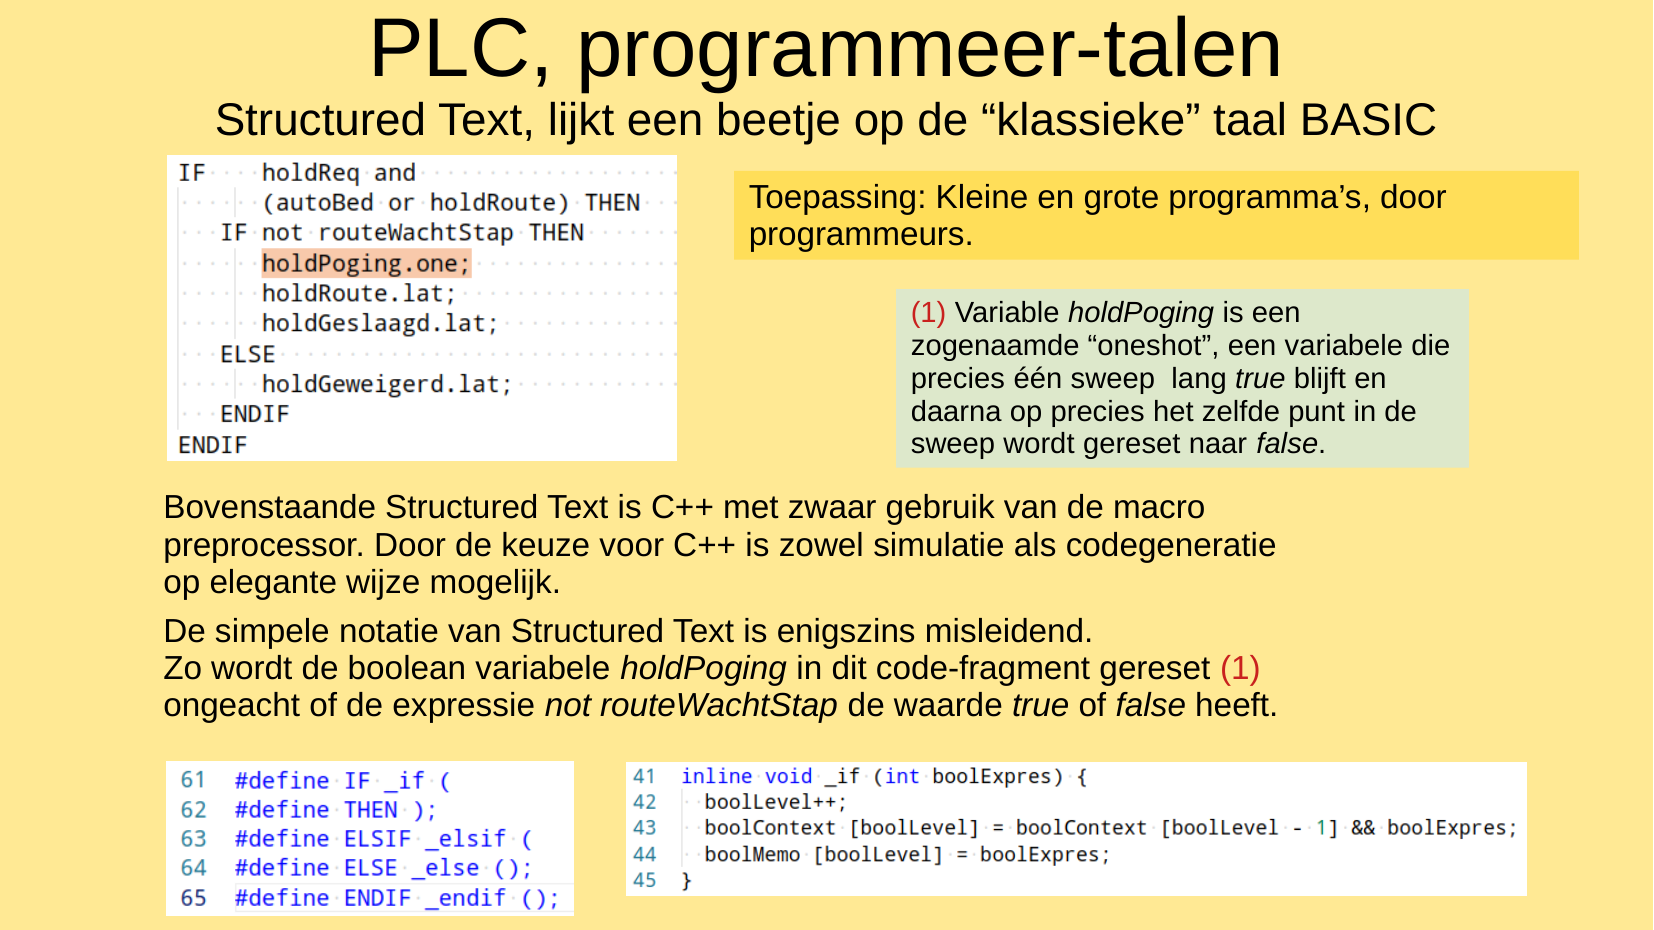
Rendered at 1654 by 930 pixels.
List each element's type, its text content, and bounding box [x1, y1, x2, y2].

text_box (1) Variable holdPoging is een zogenaamde “oneshot”, een variabele die precies één sweep lang true blijft en daarna op precies het zelfde punt in de sweep wordt gereset naar false. [896, 289, 1469, 468]
title PLC, programmeer-talen Structured Text, lijkt een beetje op de “klassieke” taal BASIC [82, 0, 1571, 151]
picture [167, 155, 677, 461]
text_box Toepassing: Kleine en grote programma’s, door programmeurs. [734, 170, 1579, 260]
text_box Bovenstaande Structured Text is C++ met zwaar gebruik van de macro preprocessor. Door de keuze voor C++ is zowel simulatie als codegeneratie op elegante wijze mogelijk. De simpele notatie van Structured Text is enigszins misleidend. Zo wordt de boolean variabele holdPoging in dit code-fragment gereset (1) ongeacht of de expressie not routeWachtStap de waarde true of false heeft. [148, 481, 1313, 761]
picture [166, 761, 574, 916]
picture [626, 762, 1527, 896]
